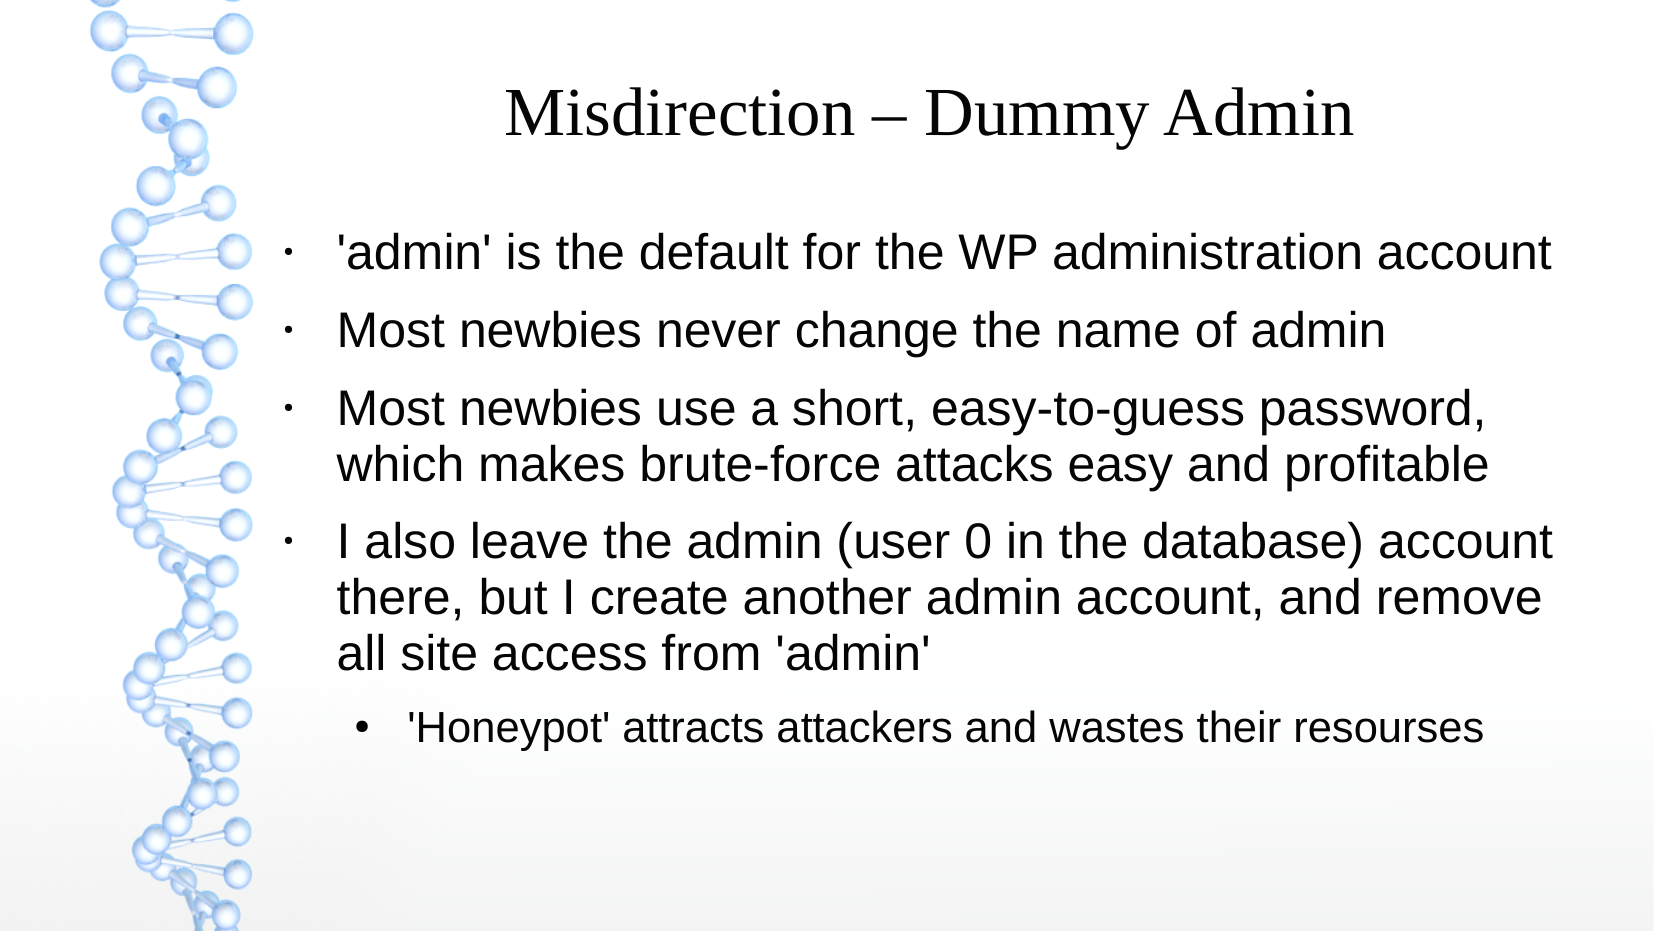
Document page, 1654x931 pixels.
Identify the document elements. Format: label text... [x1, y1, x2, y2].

title Misdirection – Dummy Admin [265, 35, 1595, 189]
list 'admin' is the default for the WP administration account Most newbies never change the name of admin Most newbies use a short, easy-to-guess password, which makes brute-force attacks easy and profitable I also leave the admin (user 0 in the database) account there, but I create another admin account, and remove all site access from 'admin' 'Honeypot' attracts attackers and wastes their resourses [265, 224, 1595, 764]
picture [0, 0, 1654, 931]
